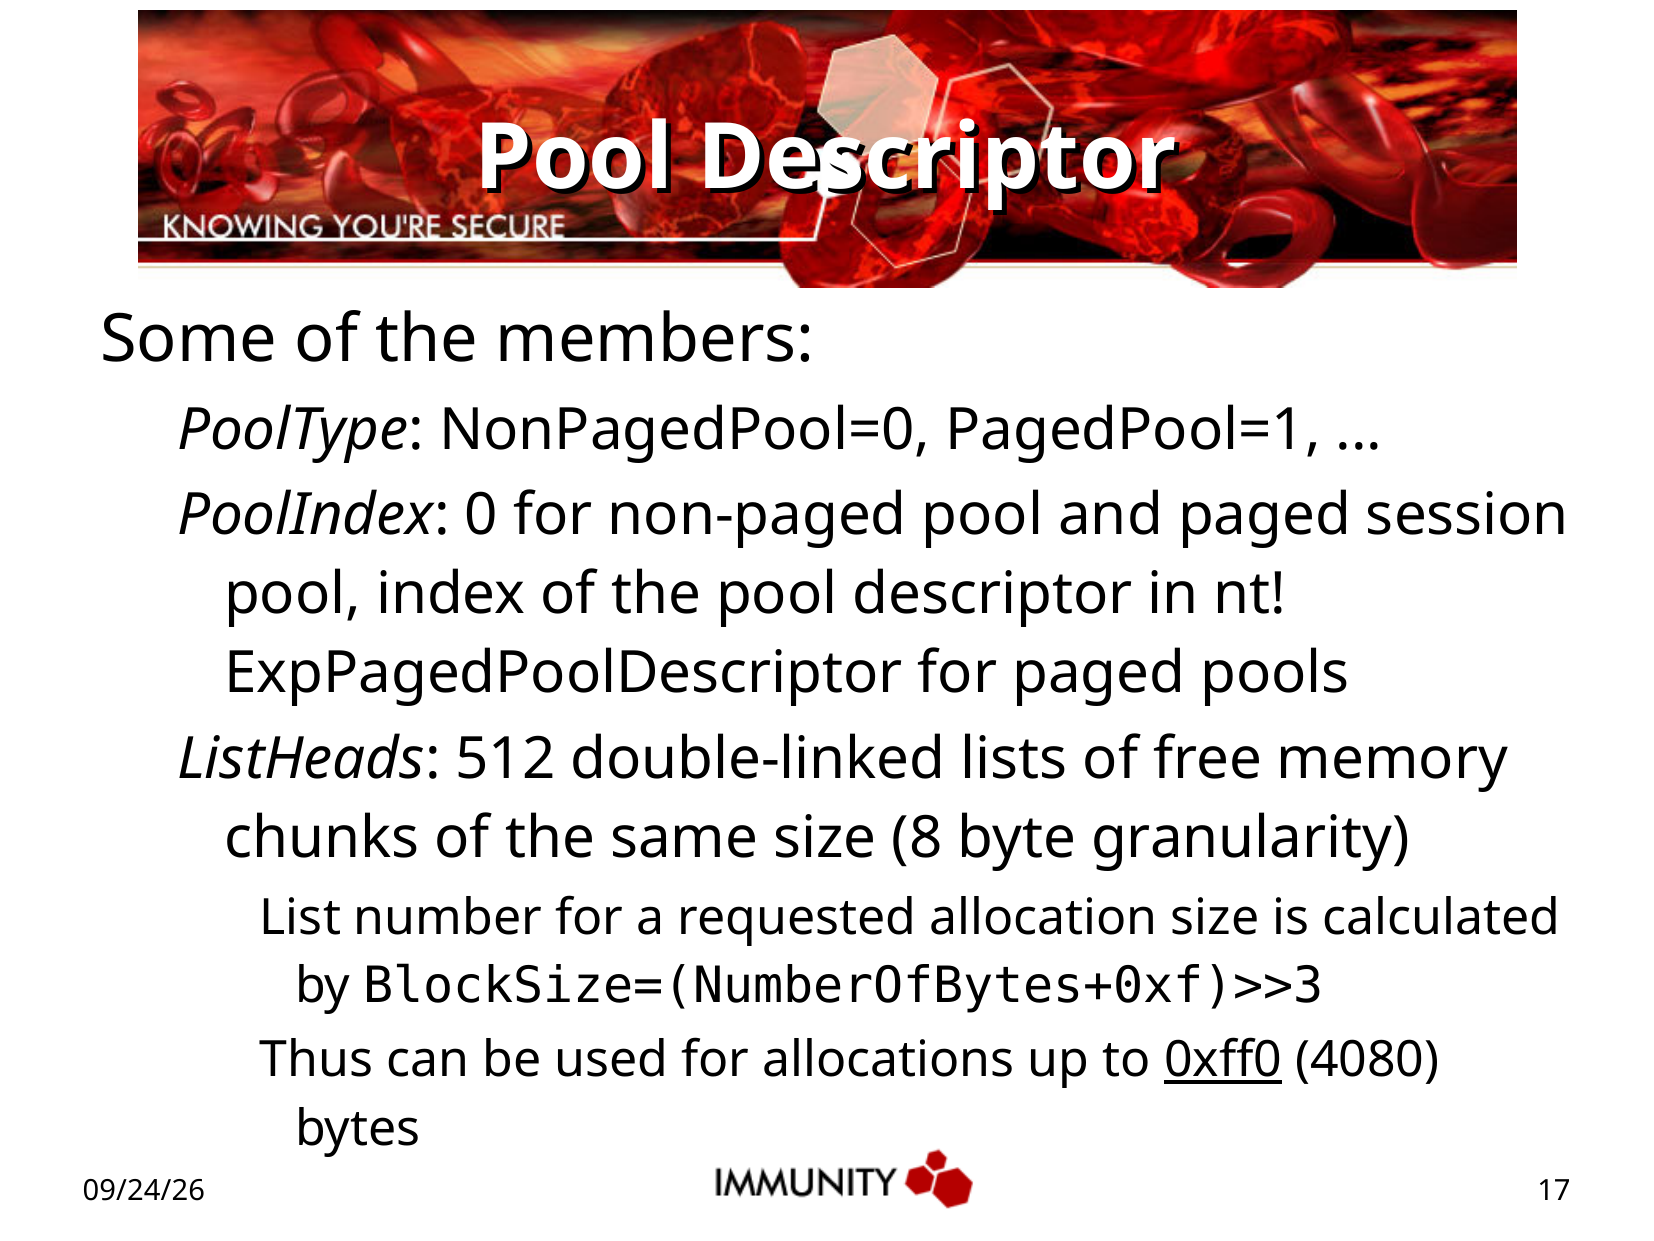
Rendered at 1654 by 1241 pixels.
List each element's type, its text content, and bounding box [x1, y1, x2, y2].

picture [694, 1130, 984, 1235]
title Pool Descriptor [82, 56, 1571, 250]
list Some of the members: PoolType: NonPagedPool=0, PagedPool=1, ... PoolIndex: 0 for non-paged pool and paged session pool, index of the pool descriptor in nt!ExpPagedPoolDescriptor for paged pools ListHeads: 512 double-linked lists of free memory chunks of the same size (8 byte granularity) List number for a requested allocation size is calculated by BlockSize=(NumberOfBytes+0xf)>>3 Thus can be used for allocations up to 0xff0 (4080) bytes [82, 290, 1571, 1094]
picture [138, 250, 1517, 288]
picture [138, 10, 1517, 56]
